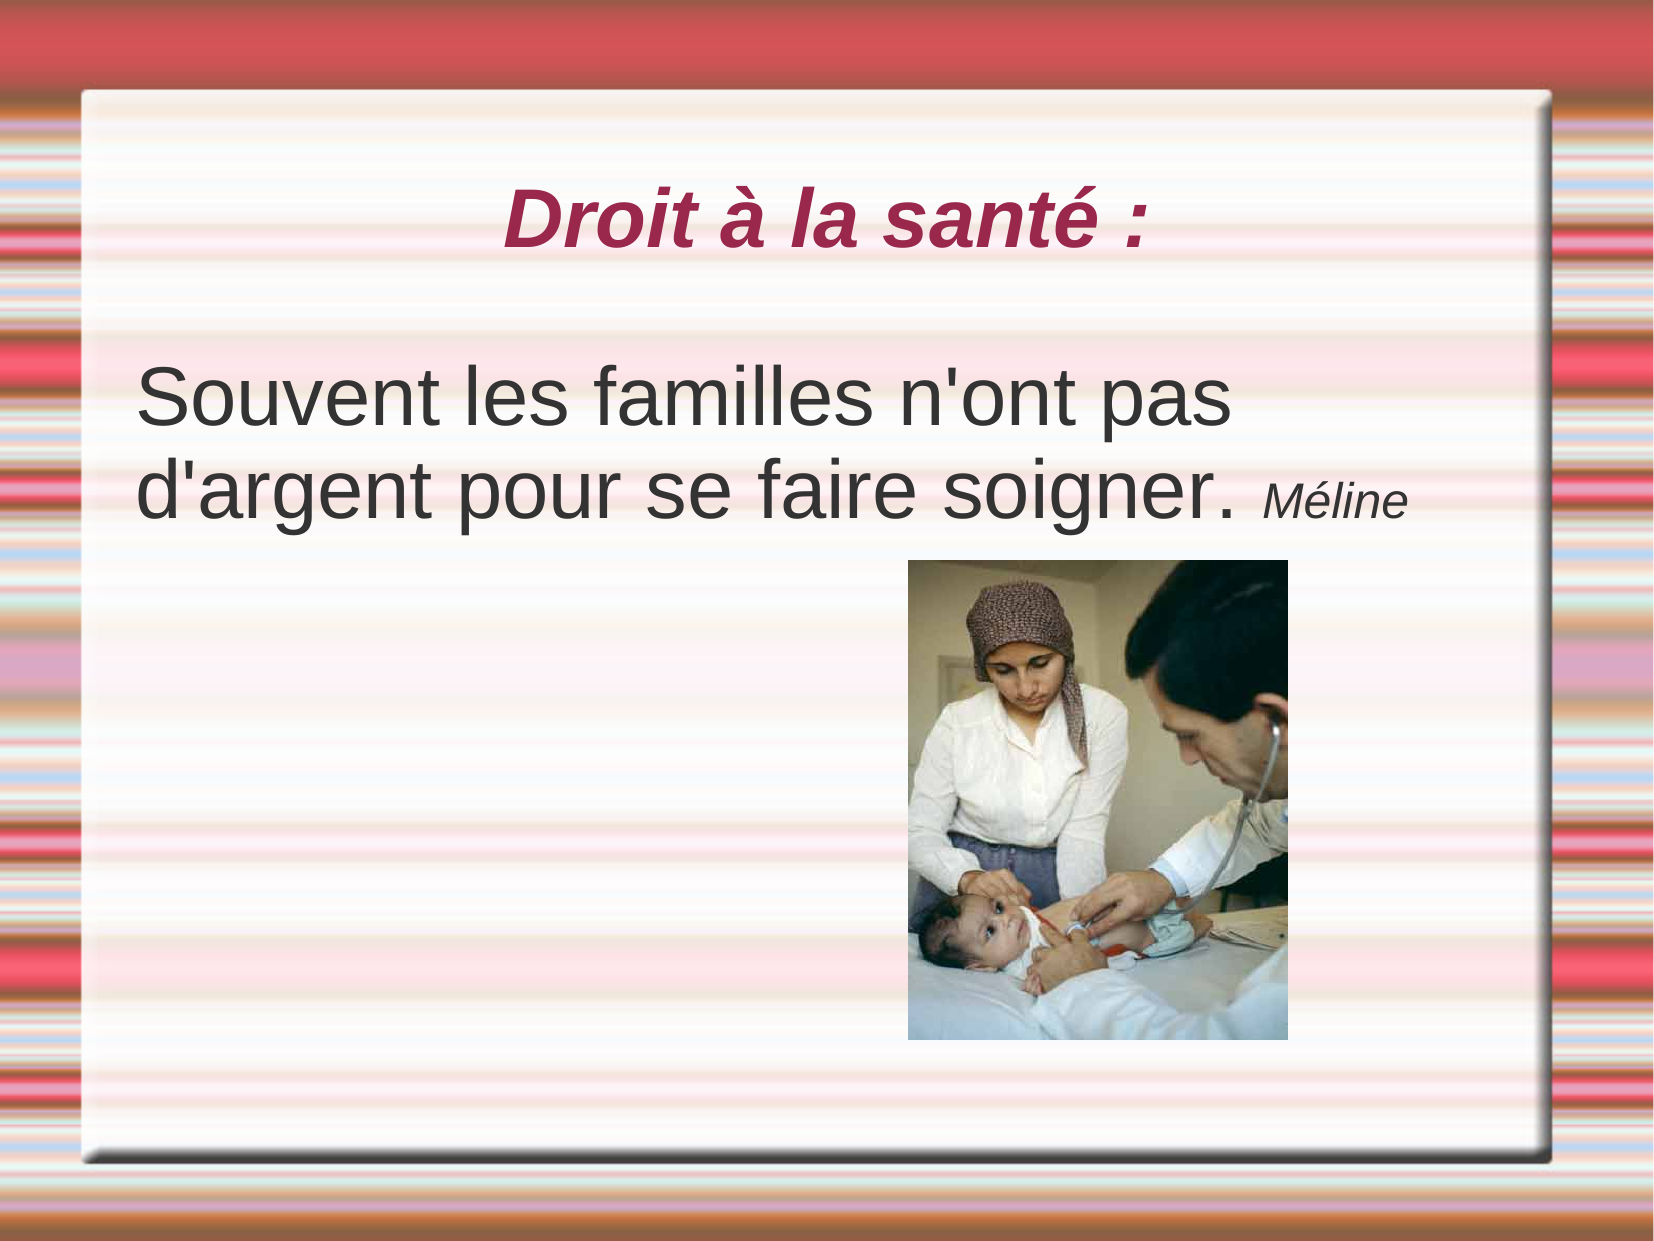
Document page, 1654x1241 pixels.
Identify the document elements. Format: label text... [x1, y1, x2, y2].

picture [0, 0, 1654, 1241]
title Droit à la santé : [121, 114, 1534, 322]
list Souvent les familles n'ont pas d'argent pour se faire soigner. Méline [134, 350, 1516, 1132]
